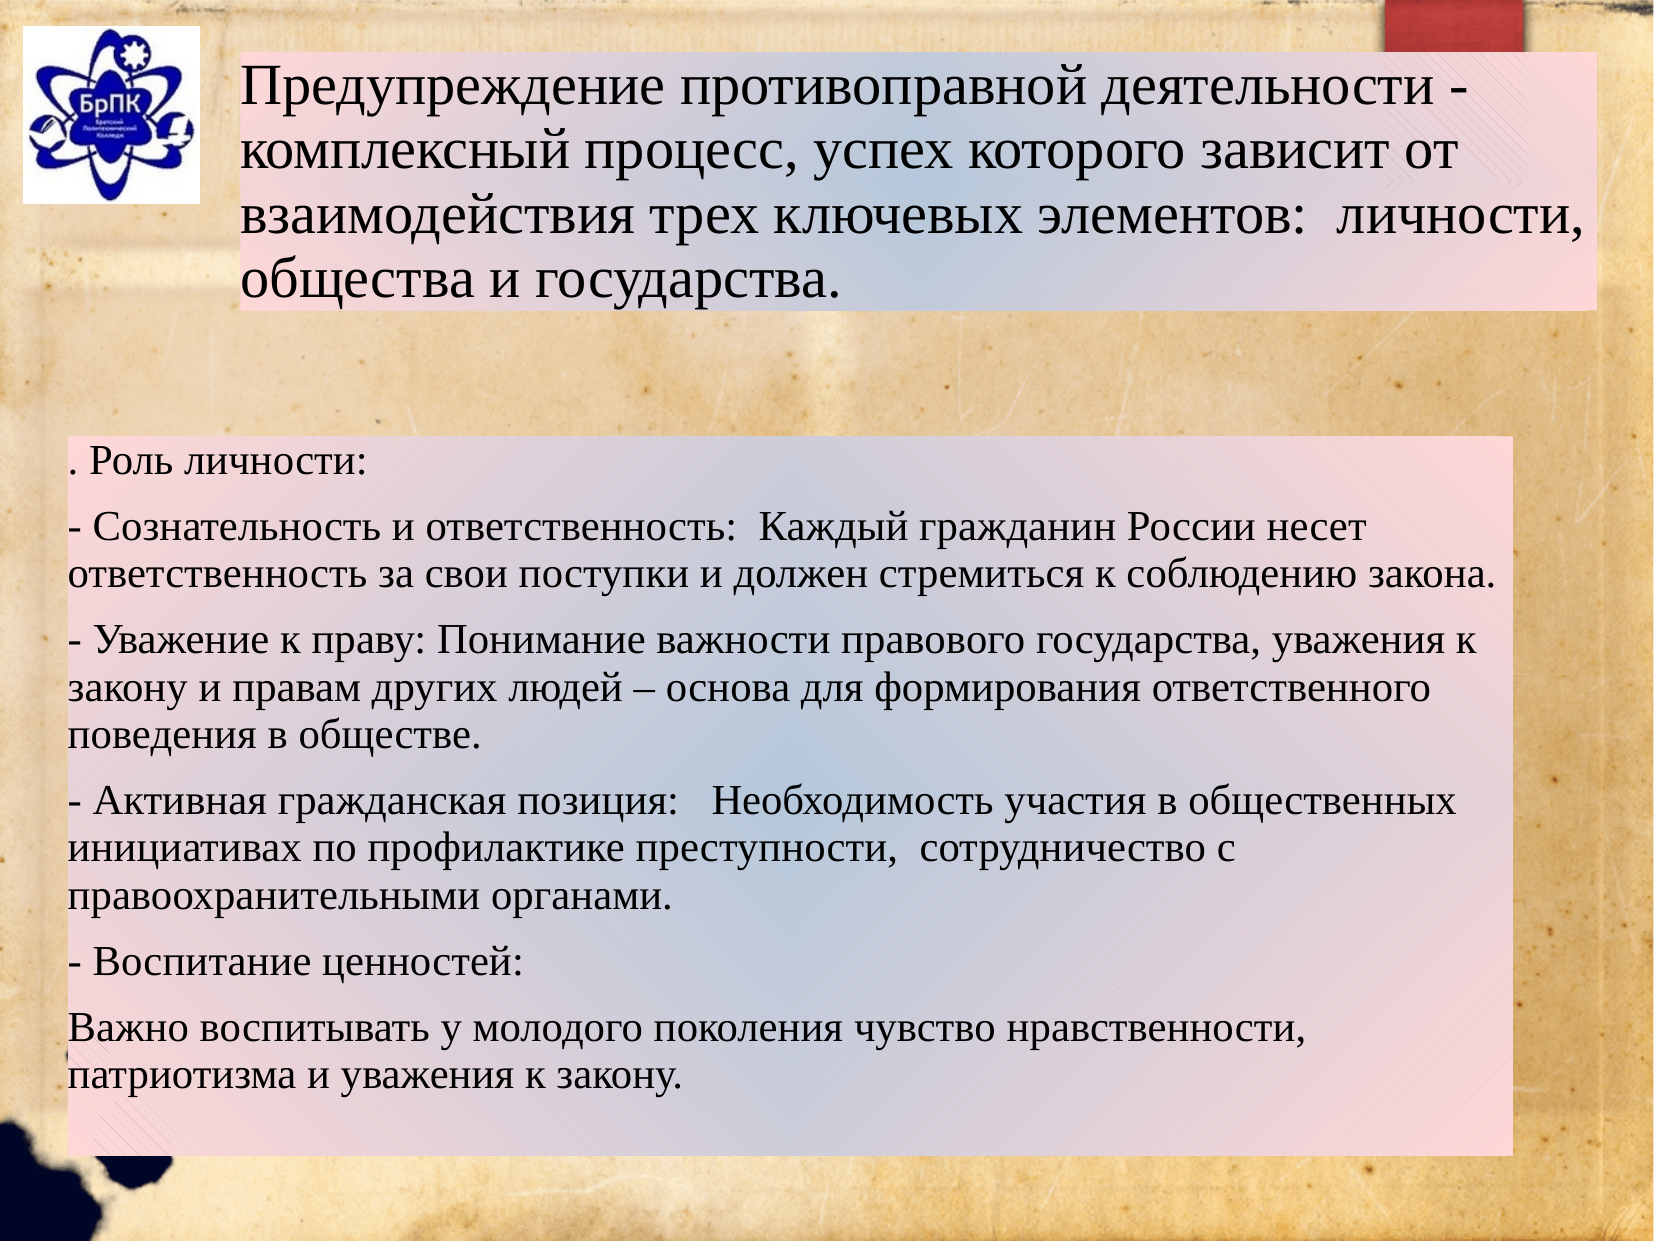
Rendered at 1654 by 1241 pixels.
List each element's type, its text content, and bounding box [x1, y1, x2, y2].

title Предупреждение противоправной деятельности - комплексный процесс, успех которого зависит от взаимодействия трех ключевых элементов: личности, общества и государства. [240, 52, 1598, 311]
picture [0, 0, 1654, 1241]
list . Роль личности: - Сознательность и ответственность: Каждый гражданин России несет ответственность за свои поступки и должен стремиться к соблюдению закона. - Уважение к праву: Понимание важности правового государства, уважения к закону и правам других людей – основа для формирования ответственного поведения в обществе. - Активная гражданская позиция: Необходимость участия в общественных инициативах по профилактике преступности, сотрудничество с правоохранительными органами. - Воспитание ценностей: Важно воспитывать у молодого поколения чувство нравственности, патриотизма и уважения к закону. [67, 436, 1513, 1156]
